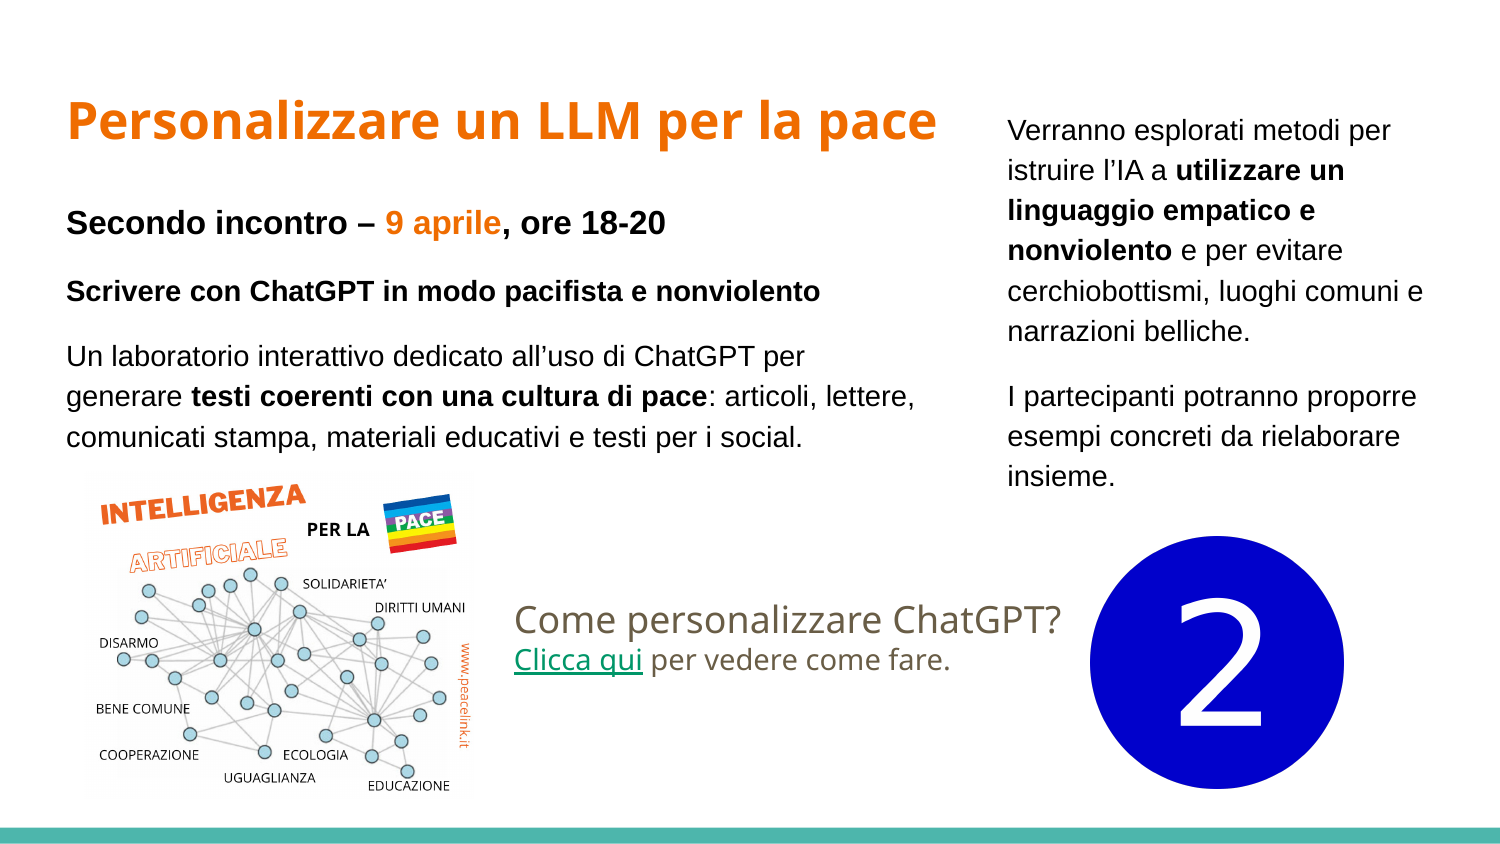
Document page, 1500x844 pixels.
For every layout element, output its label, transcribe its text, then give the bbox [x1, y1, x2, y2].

list Secondo incontro – 9 aprile, ore 18-20 Scrivere con ChatGPT in modo pacifista e nonviolento Un laboratorio interattivo dedicato all’uso di ChatGPT per generare testi coerenti con una cultura di pace: articoli, lettere, comunicati stampa, materiali educativi e testi per i social. [51, 180, 945, 537]
picture [1090, 536, 1344, 789]
text_box Come personalizzare ChatGPT? Clicca qui per vedere come fare. [499, 580, 1091, 702]
title Personalizzare un LLM per la pace [51, 72, 993, 189]
text_box Verranno esplorati metodi per istruire l’IA a utilizzare un linguaggio empatico e nonviolento e per evitare cerchiobottismi, luoghi comuni e narrazioni belliche. I partecipanti potranno proporre esempi concreti da rielaborare insieme. [992, 91, 1474, 730]
picture [84, 471, 474, 799]
